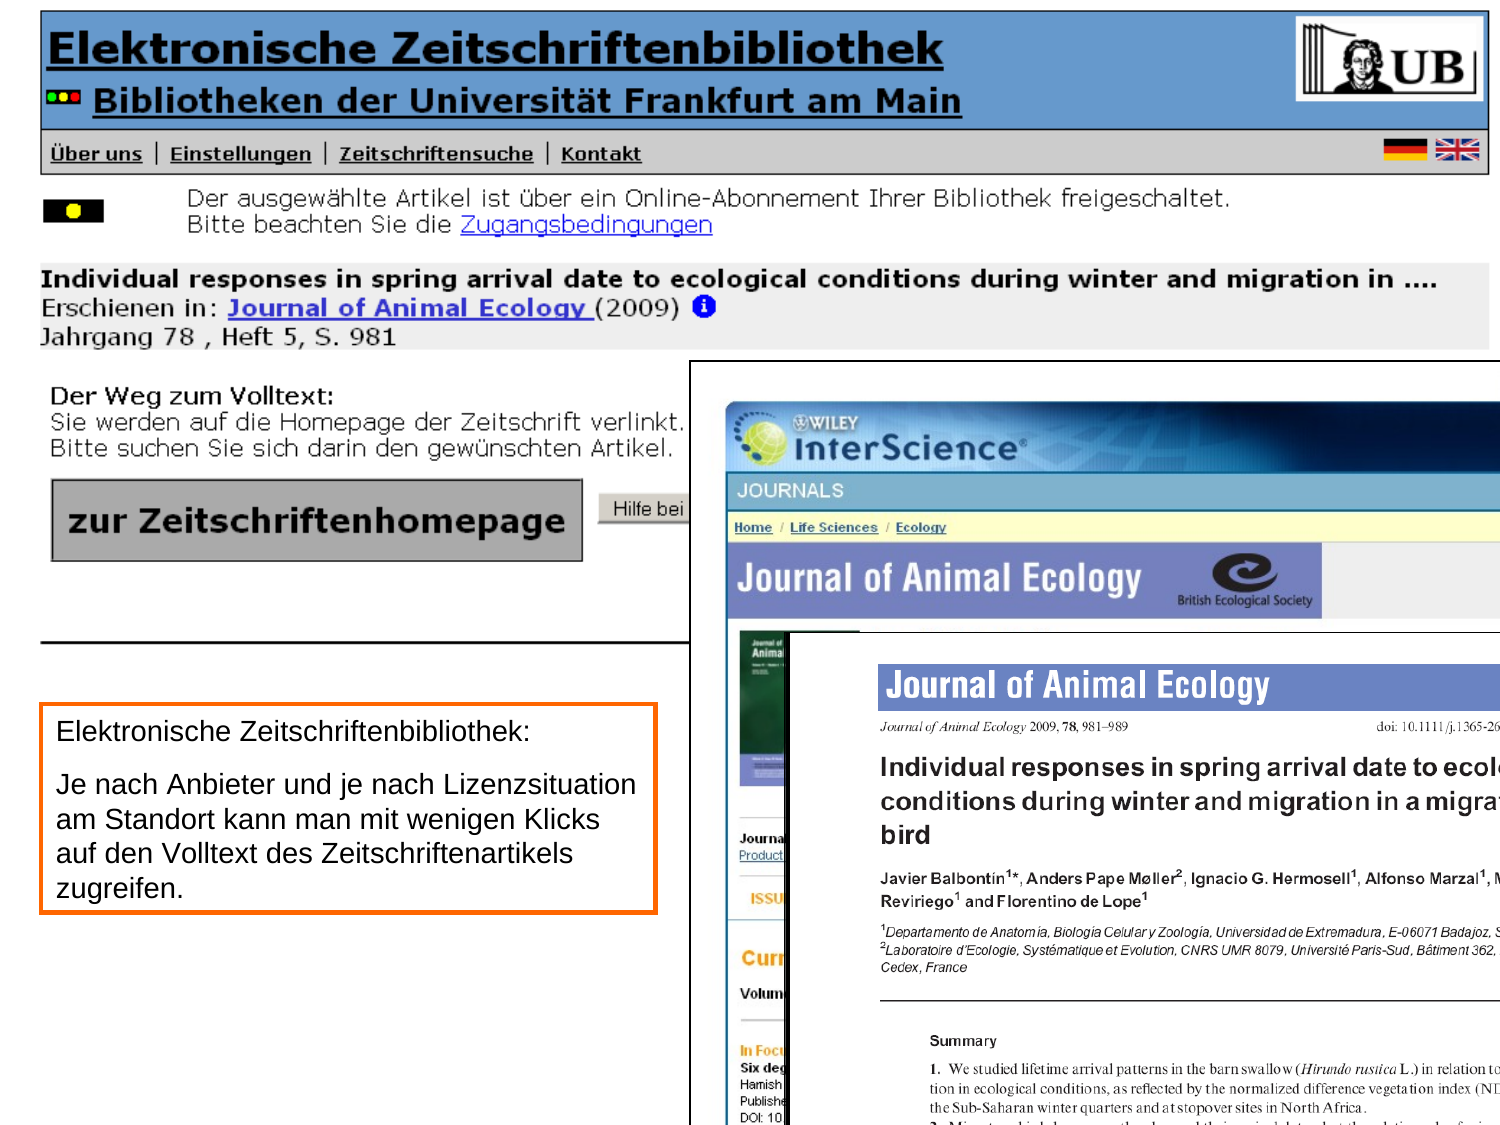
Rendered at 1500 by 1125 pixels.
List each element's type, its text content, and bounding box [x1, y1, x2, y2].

text_box Elektronische Zeitschriftenbibliothek: Je nach Anbieter und je nach Lizenzsituation am Standort kann man mit wenigen Klicks auf den Volltext des Zeitschriftenartikels zugreifen. [41, 704, 656, 913]
picture [690, 361, 1500, 1125]
picture [29, 0, 1500, 998]
picture [785, 633, 1500, 1125]
